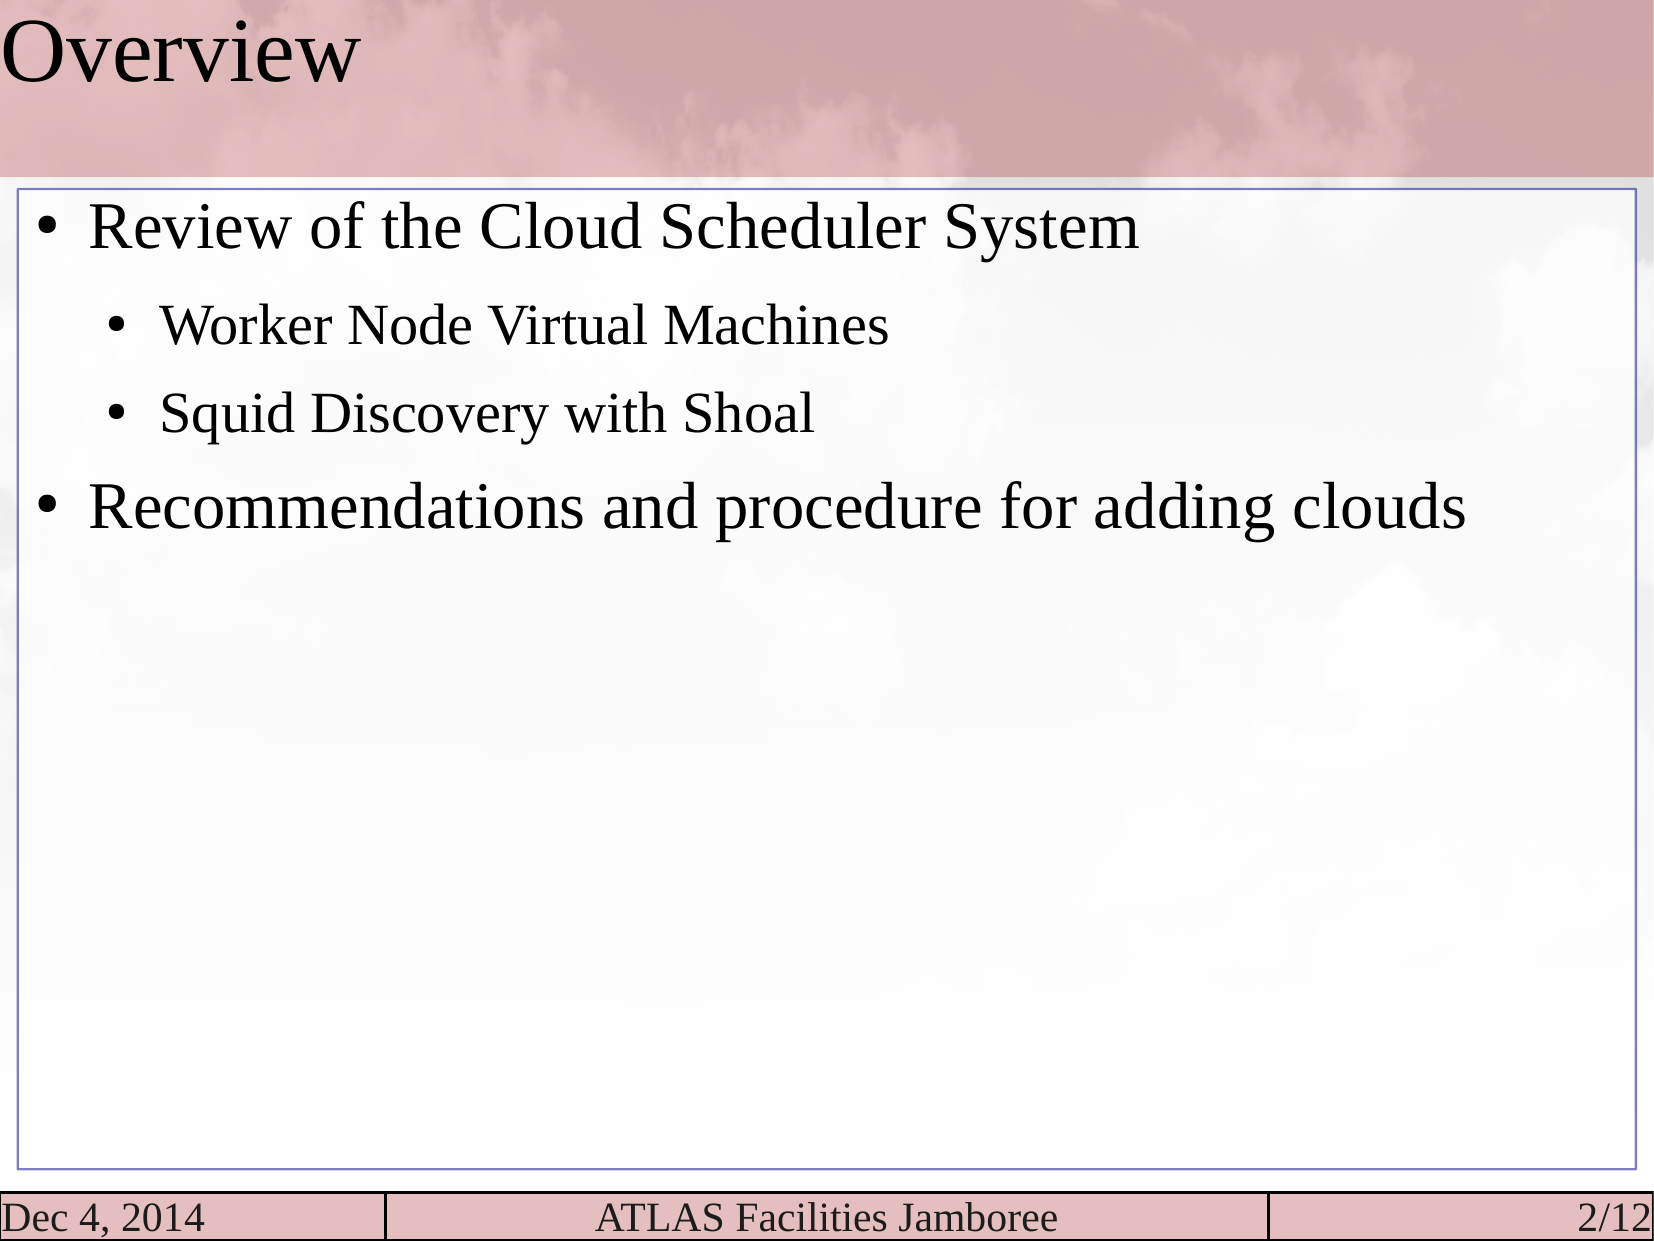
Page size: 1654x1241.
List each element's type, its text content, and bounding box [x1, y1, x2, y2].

picture [0, 178, 1654, 1191]
list Review of the Cloud Scheduler System Worker Node Virtual Machines Squid Discovery with Shoal Recommendations and procedure for adding clouds [17, 188, 1636, 1170]
title Overview [0, 0, 1654, 178]
